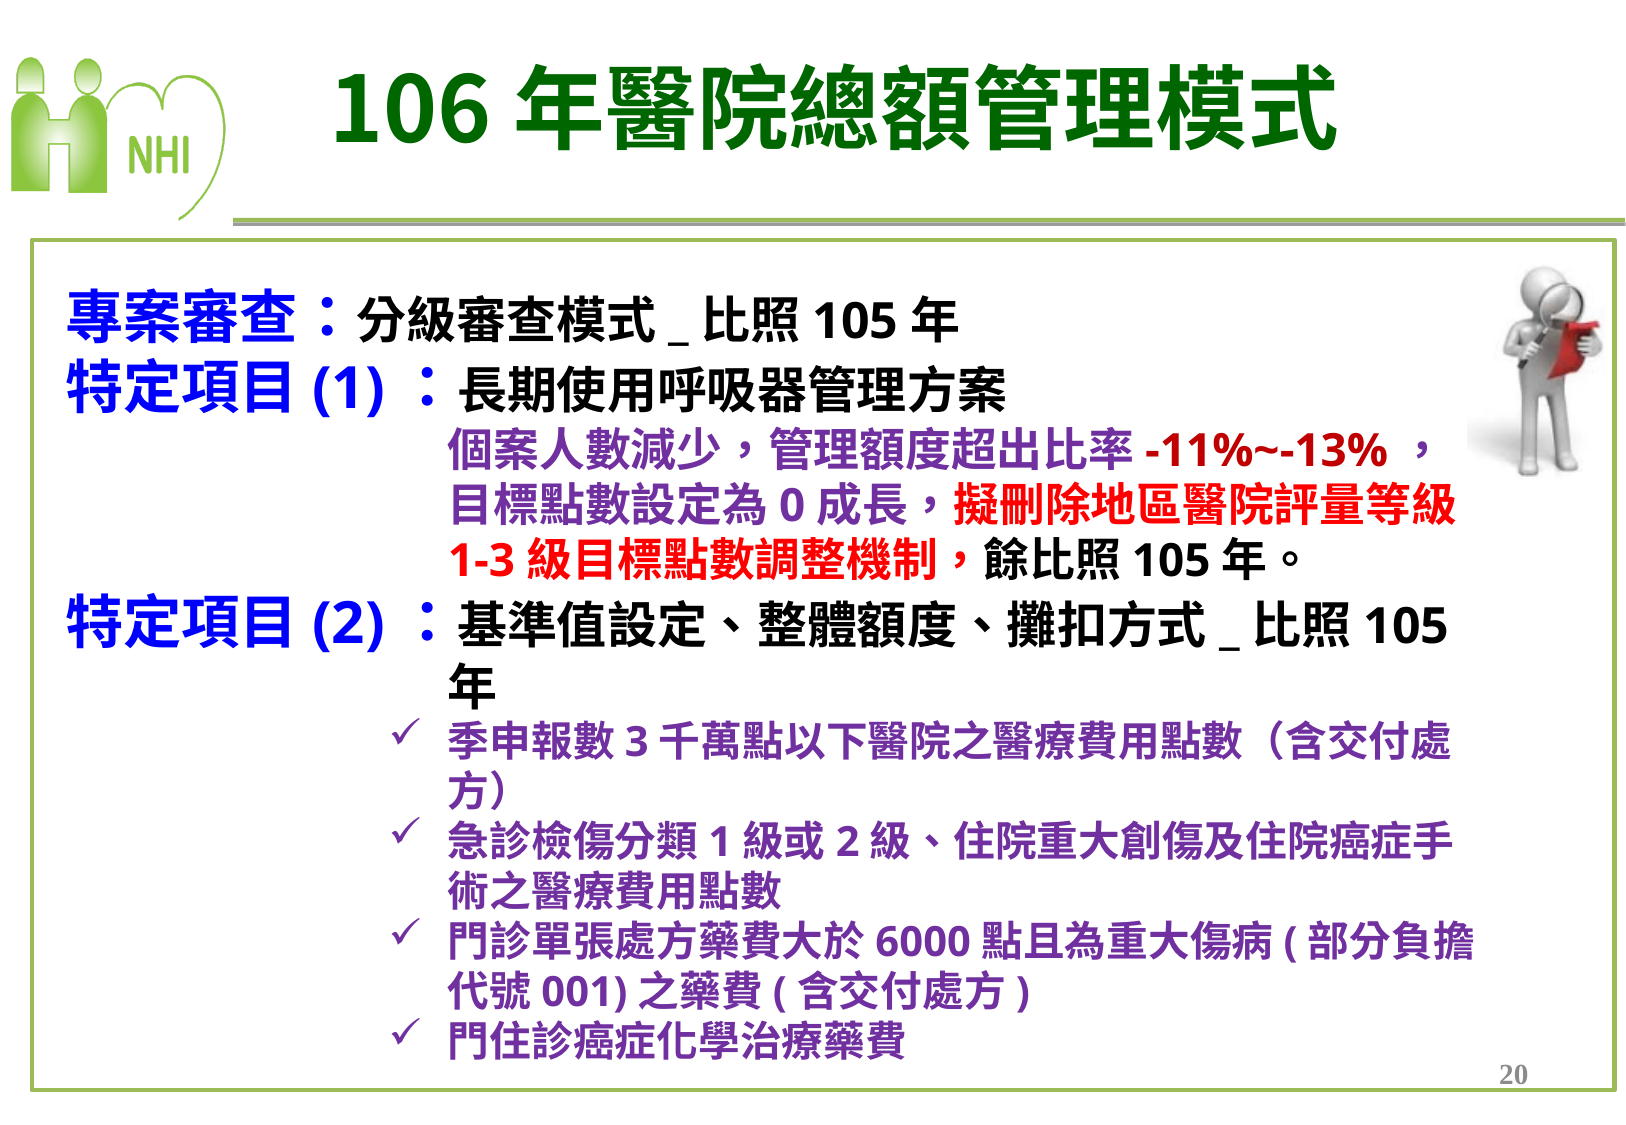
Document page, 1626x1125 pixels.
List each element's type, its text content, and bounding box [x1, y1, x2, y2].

slide_number <編號> [1164, 1042, 1544, 1103]
picture [0, 42, 233, 233]
text_box [31, 239, 1615, 1091]
title 106年醫院總額管理模式 [245, 18, 1424, 193]
picture [1467, 256, 1612, 480]
text_box 專案審查：分級審查模式_比照105年 特定項目(1)：長期使用呼吸器管理方案 個案人數減少，管理額度超出比率-11%~-13%，目標點數設定為0成長，擬刪除地區醫院評量等級1-3級目標點數調整機制，餘比照105年。 特定項目(2)：基準值設定、整體額度、攤扣方式_比照105年 季申報數3千萬點以下醫院之醫療費用點數（含交付處方） 急診檢傷分類1級或2級、住院重大創傷及住院癌症手術之醫療費用點數 門診單張處方藥費大於6000點且為重大傷病(部分負擔代號001)之藥費(含交付處方) 門住診癌症化學治療藥費 [50, 272, 1506, 1073]
